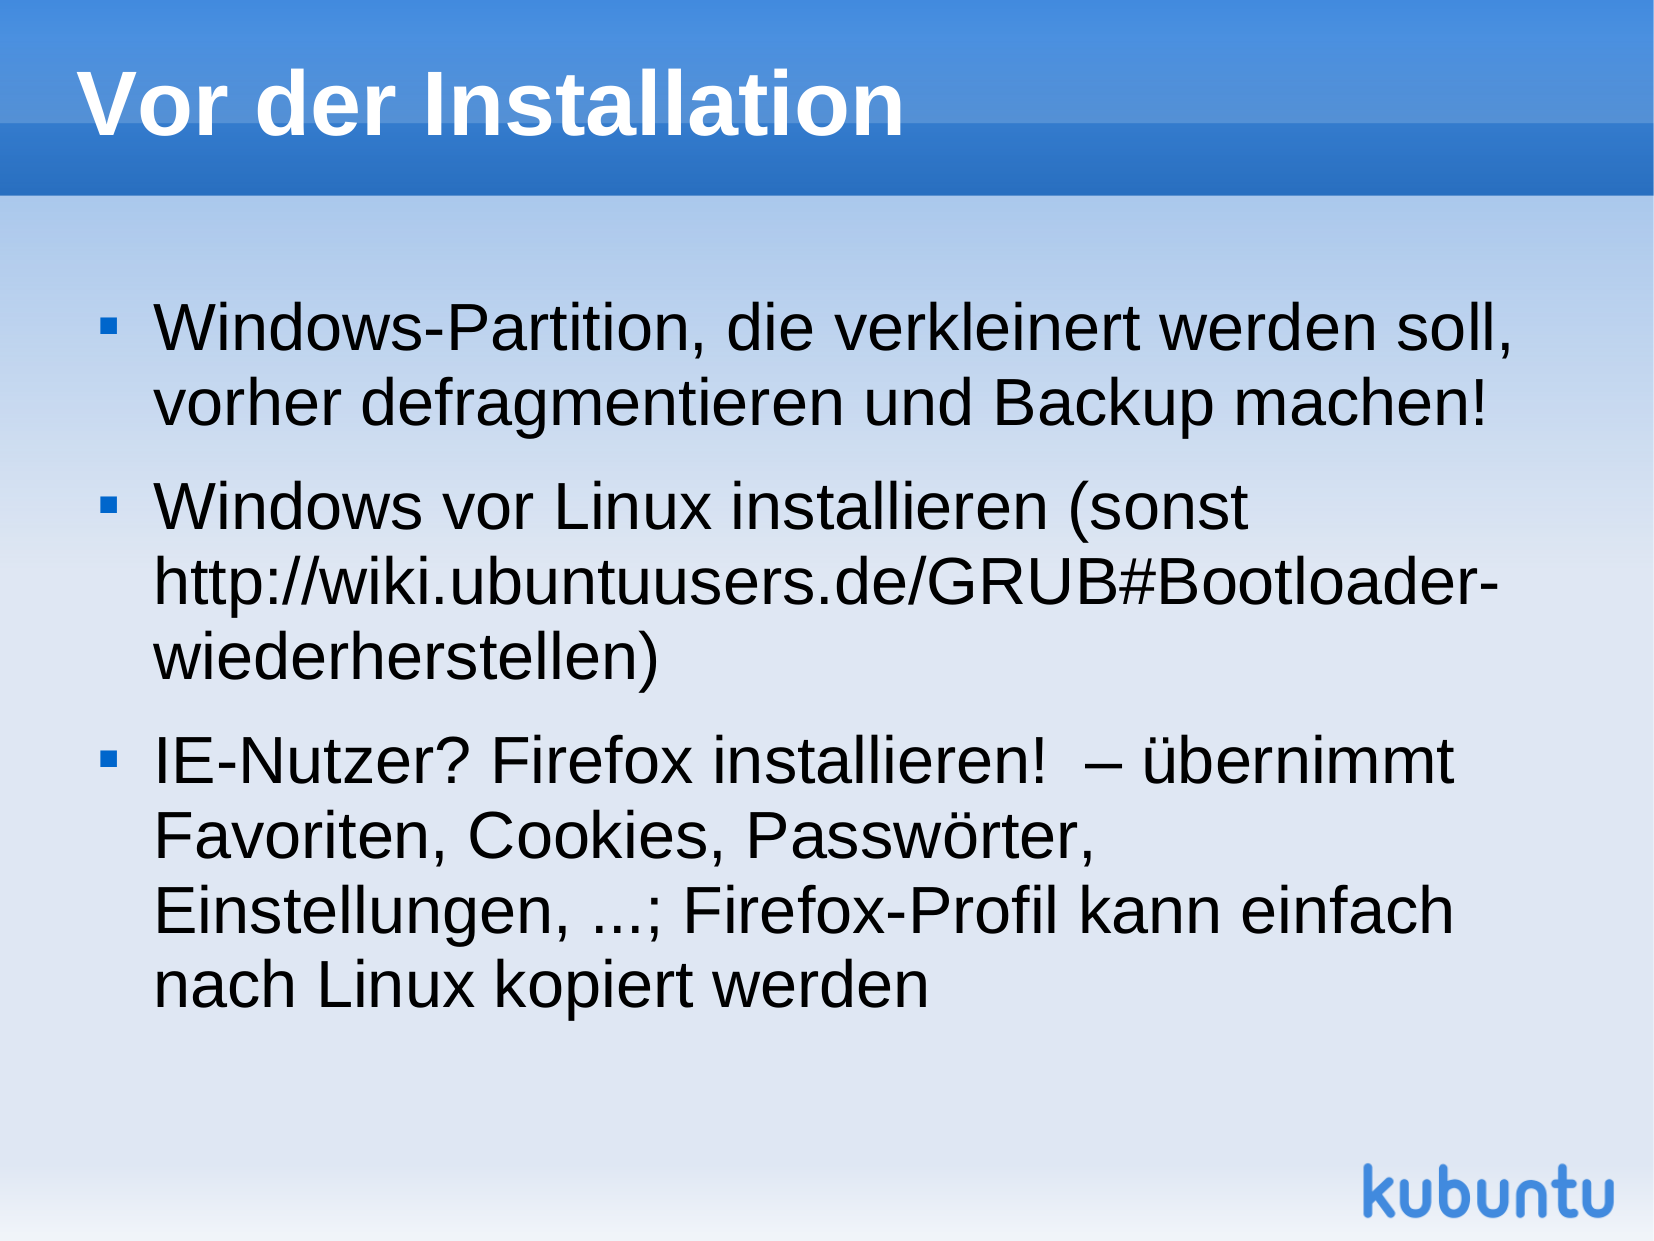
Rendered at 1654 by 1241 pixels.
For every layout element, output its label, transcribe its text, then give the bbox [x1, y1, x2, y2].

picture [0, 0, 1654, 1241]
title Vor der Installation [76, 0, 1565, 208]
list Windows-Partition, die verkleinert werden soll, vorher defragmentieren und Backup machen! Windows vor Linux installieren (sonst http://wiki.ubuntuusers.de/GRUB#Bootloader-wiederherstellen) IE-Nutzer? Firefox installieren! – übernimmt Favoriten, Cookies, Passwörter, Einstellungen, ...; Firefox-Profil kann einfach nach Linux kopiert werden [82, 290, 1571, 1109]
